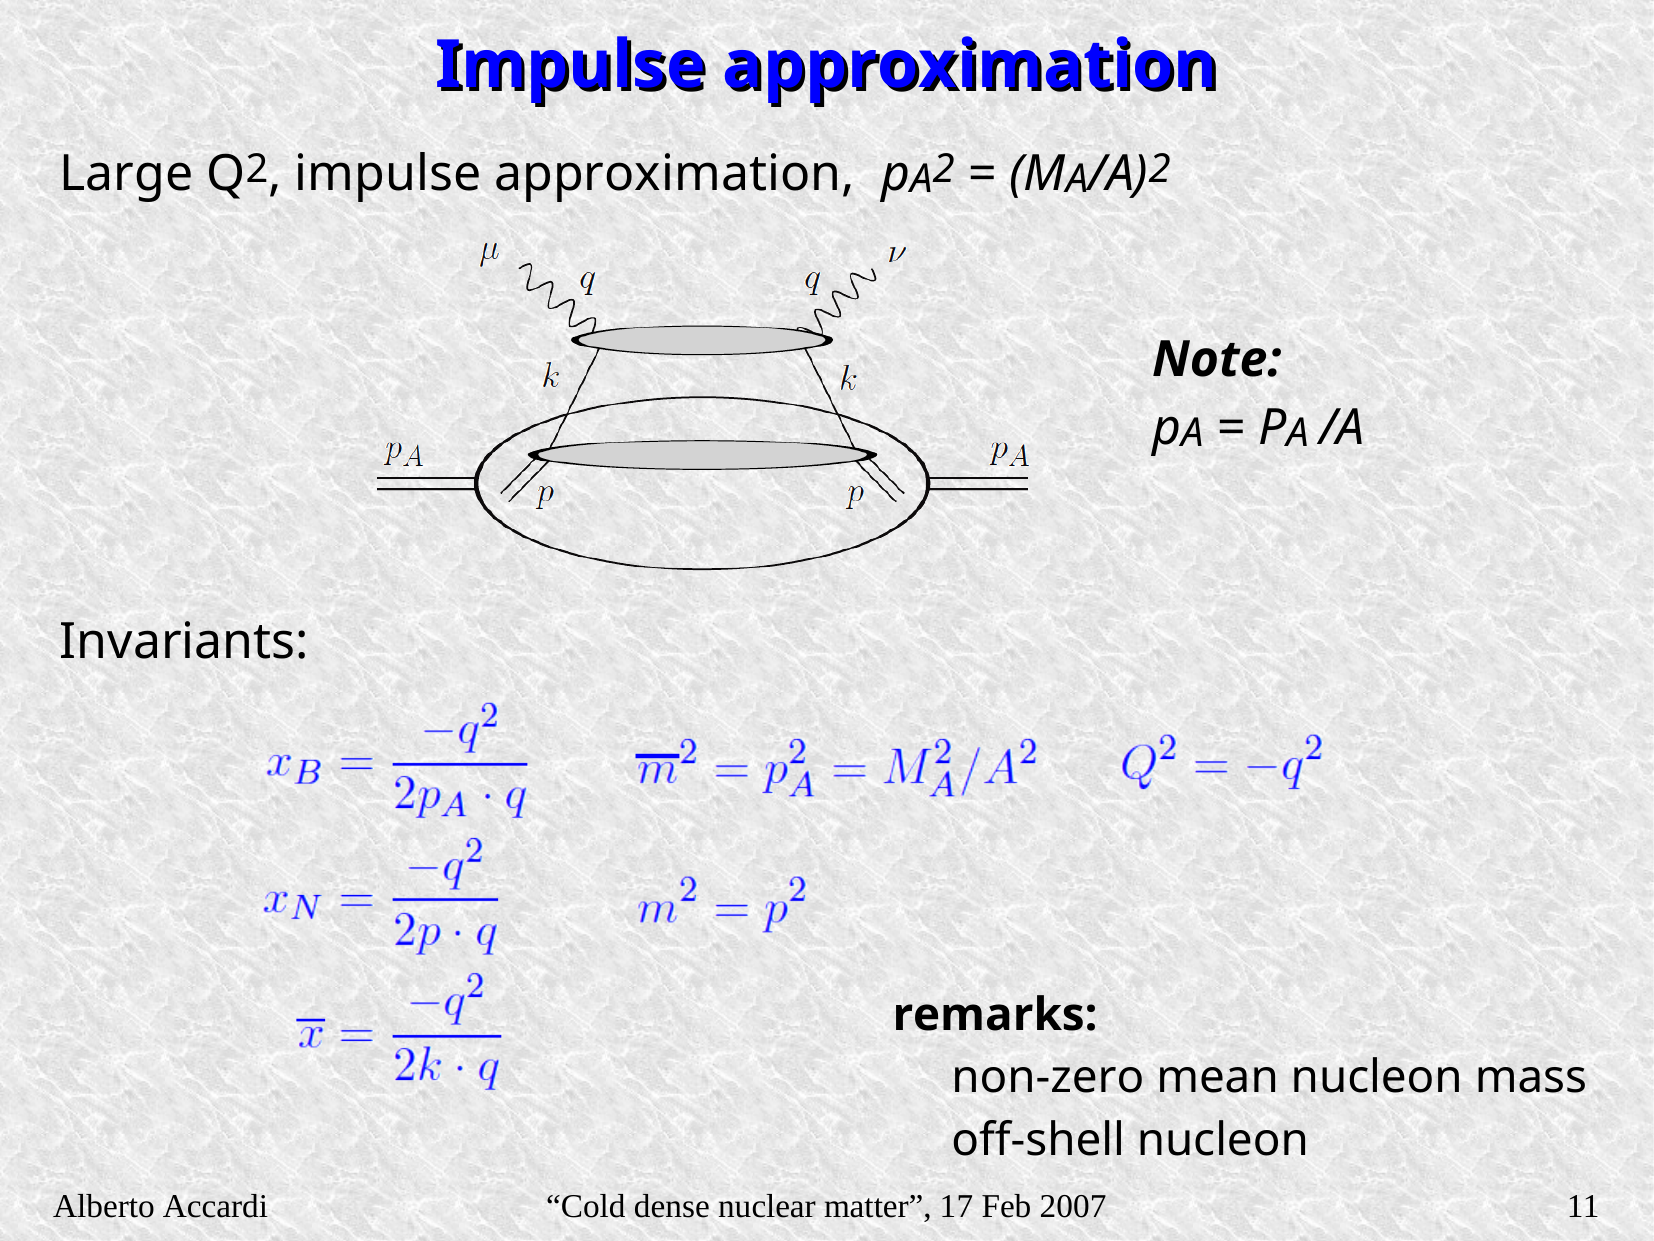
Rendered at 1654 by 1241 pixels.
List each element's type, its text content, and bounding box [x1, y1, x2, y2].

text_box Note: pA = PA /A [1137, 315, 1613, 460]
text_box Impulse approximation [29, 5, 1625, 133]
picture [0, 0, 1654, 1241]
text_box remarks: non-zero mean nucleon mass off-shell nucleon [877, 974, 1654, 1155]
text_box Large Q2, impulse approximation, pA2 = (MA/A)2 [44, 129, 1634, 214]
text_box Invariants: [44, 597, 1634, 673]
